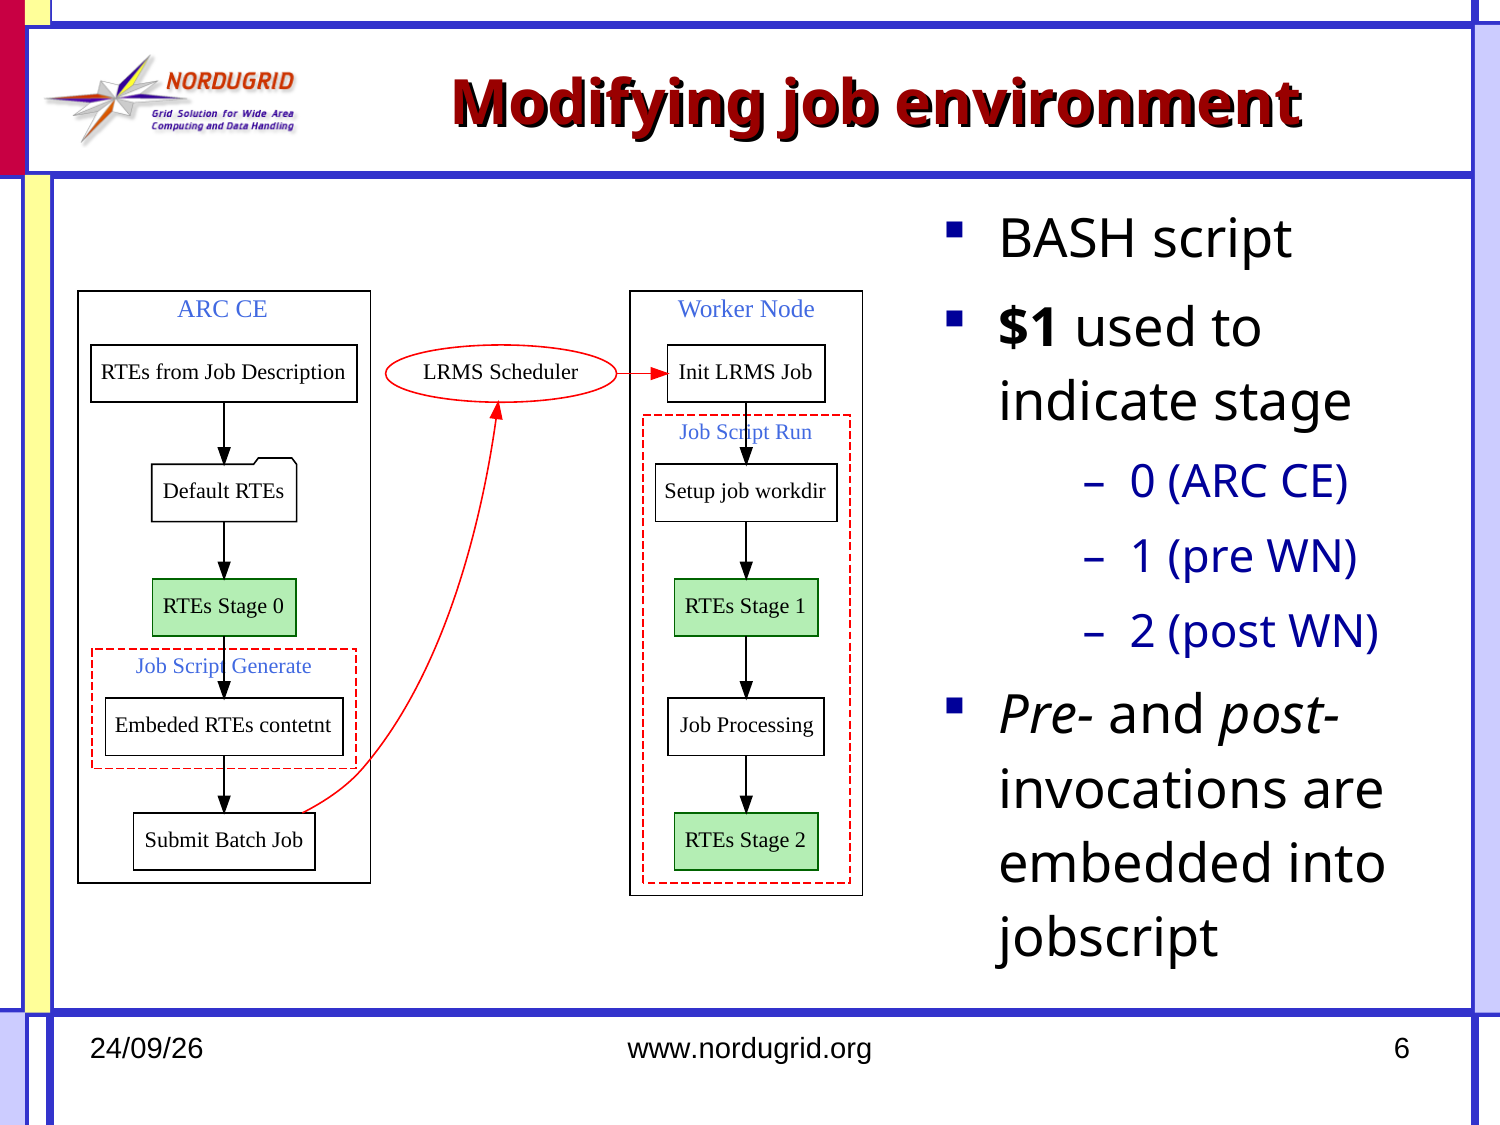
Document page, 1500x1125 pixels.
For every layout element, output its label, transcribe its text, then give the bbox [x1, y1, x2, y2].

title Modifying job environment [324, 17, 1428, 183]
picture [40, 49, 301, 148]
list BASH script $1 used to indicate stage 0 (ARC CE) 1 (pre WN) 2 (post WN) Pre- and post- invocations are embedded into jobscript [885, 200, 1426, 945]
picture [57, 271, 883, 916]
